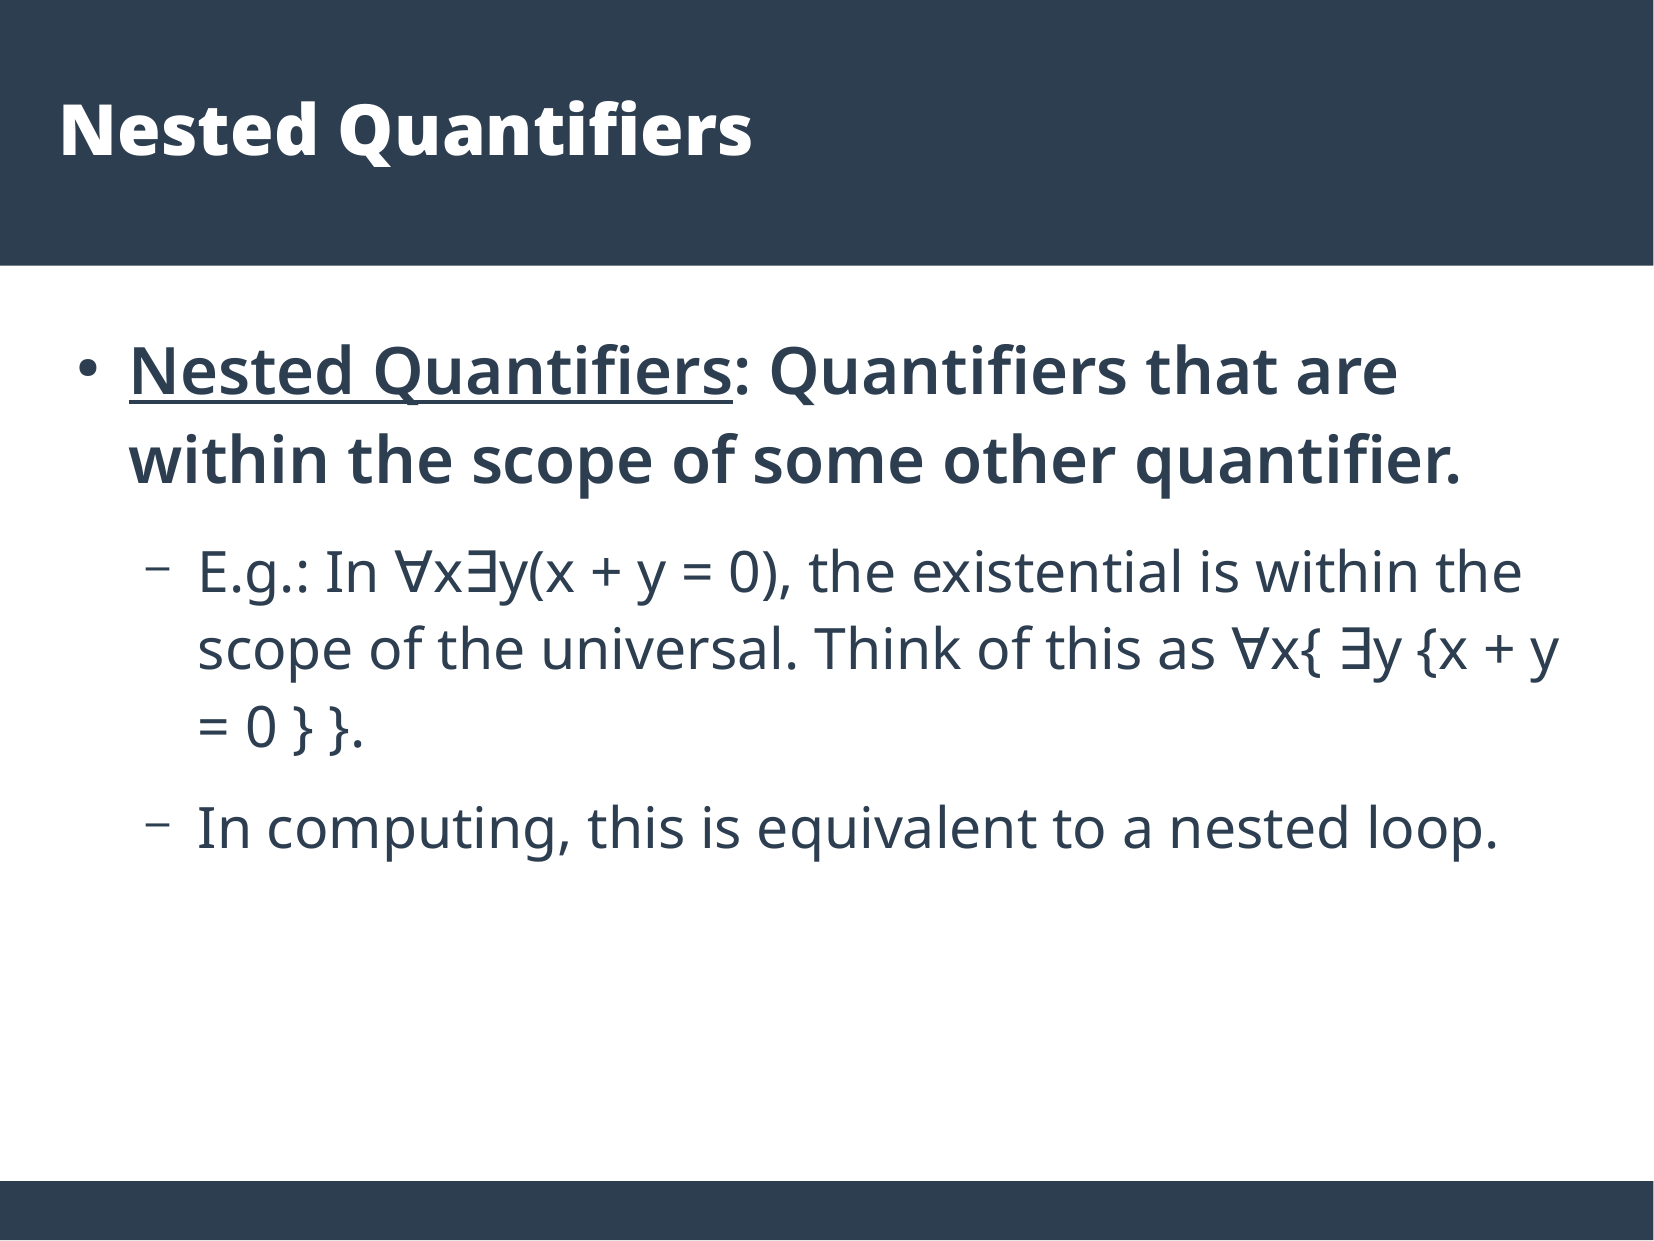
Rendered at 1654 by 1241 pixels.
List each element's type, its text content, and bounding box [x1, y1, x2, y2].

title Nested Quantifiers [59, 49, 1595, 207]
list Nested Quantifiers: Quantifiers that are within the scope of some other quantifier. E.g.: In ∀x∃y(x + y = 0), the existential is within the scope of the universal. Think of this as ∀x{ ∃y {x + y = 0 } }. In computing, this is equivalent to a nested loop. [59, 324, 1595, 871]
